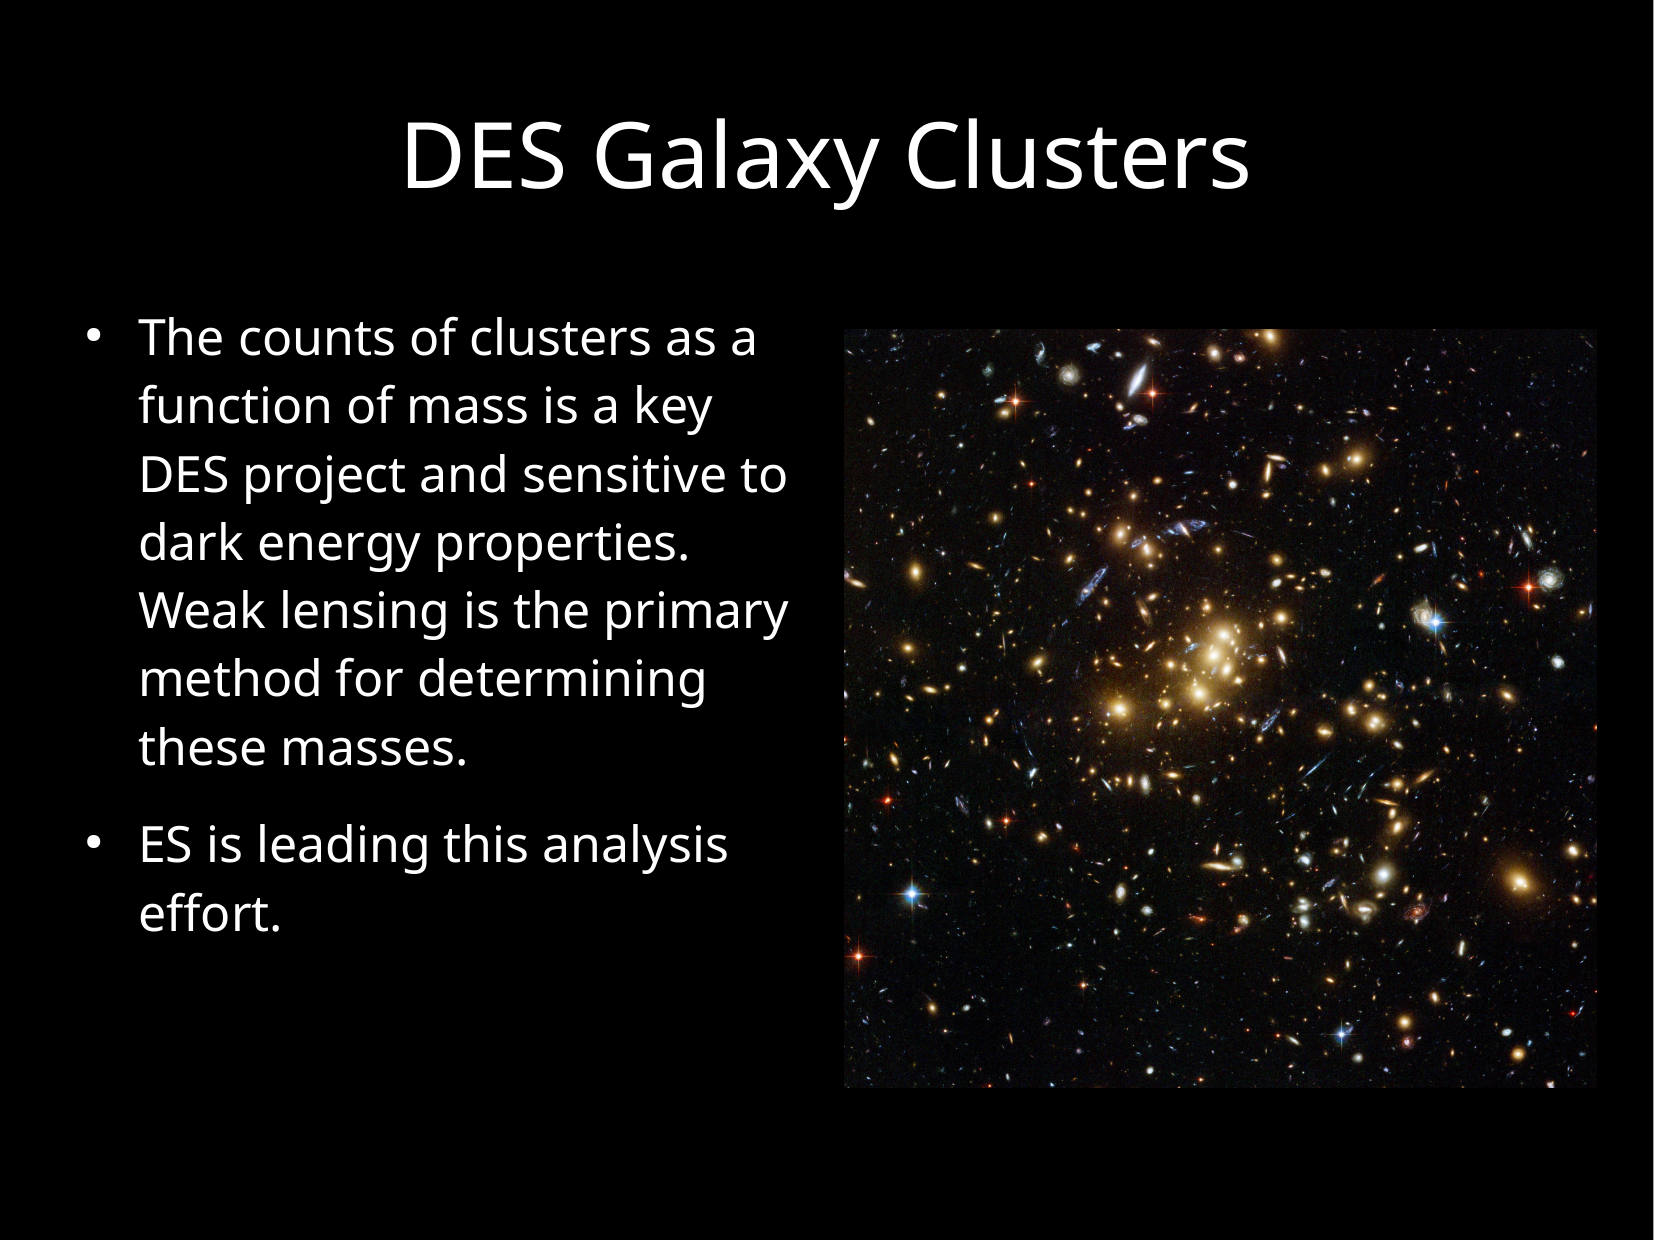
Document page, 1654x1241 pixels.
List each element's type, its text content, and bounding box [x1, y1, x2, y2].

list The counts of clusters as a function of mass is a key DES project and sensitive to dark energy properties. Weak lensing is the primary method for determining these masses. ES is leading this analysis effort. [67, 301, 790, 1121]
picture [844, 329, 1597, 1088]
title DES Galaxy Clusters [82, 49, 1571, 257]
